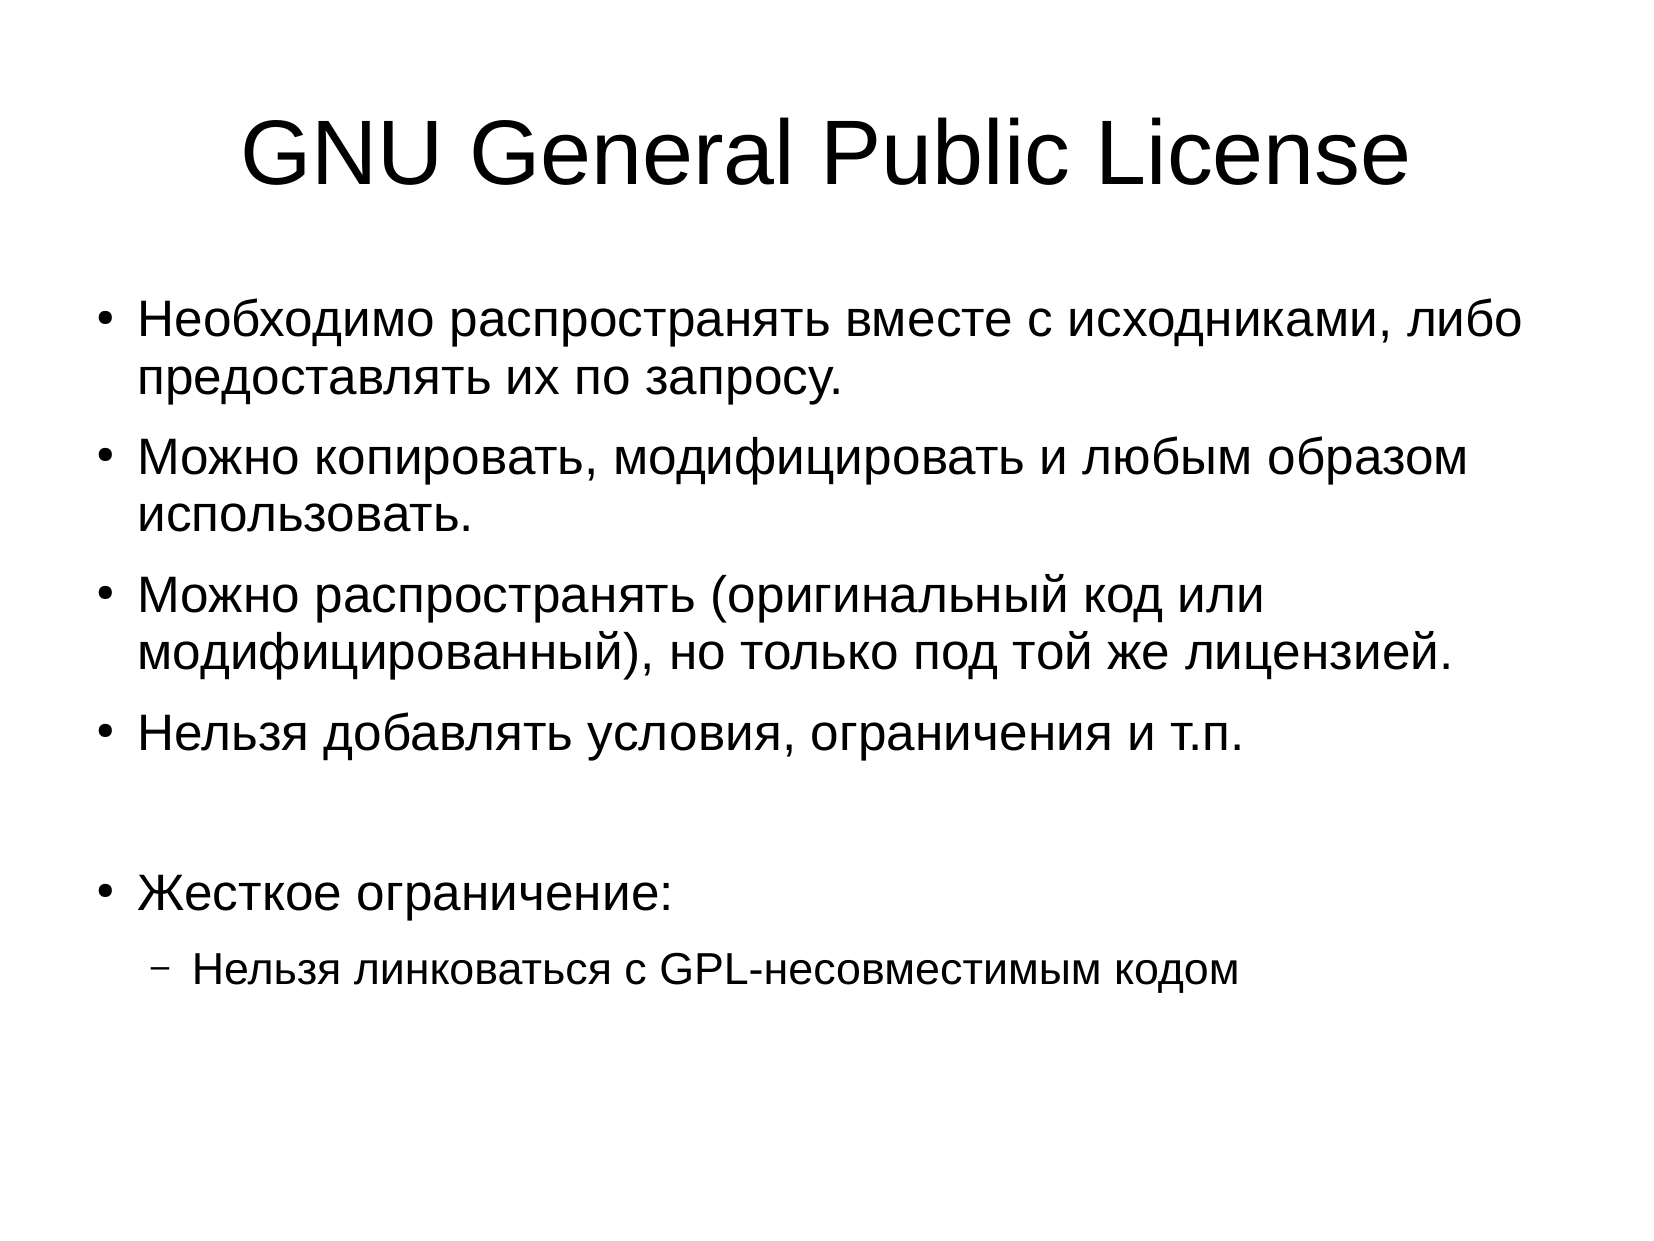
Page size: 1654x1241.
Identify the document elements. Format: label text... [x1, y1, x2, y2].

title GNU General Public License [82, 49, 1571, 257]
list Необходимо распространять вместе с исходниками, либо предоставлять их по запросу. Можно копировать, модифицировать и любым образом использовать. Можно распространять (оригинальный код или модифицированный), но только под той же лицензией. Нельзя добавлять условия, ограничения и т.п. Жесткое ограничение: Нельзя линковаться с GPL-несовместимым кодом [82, 290, 1571, 1010]
